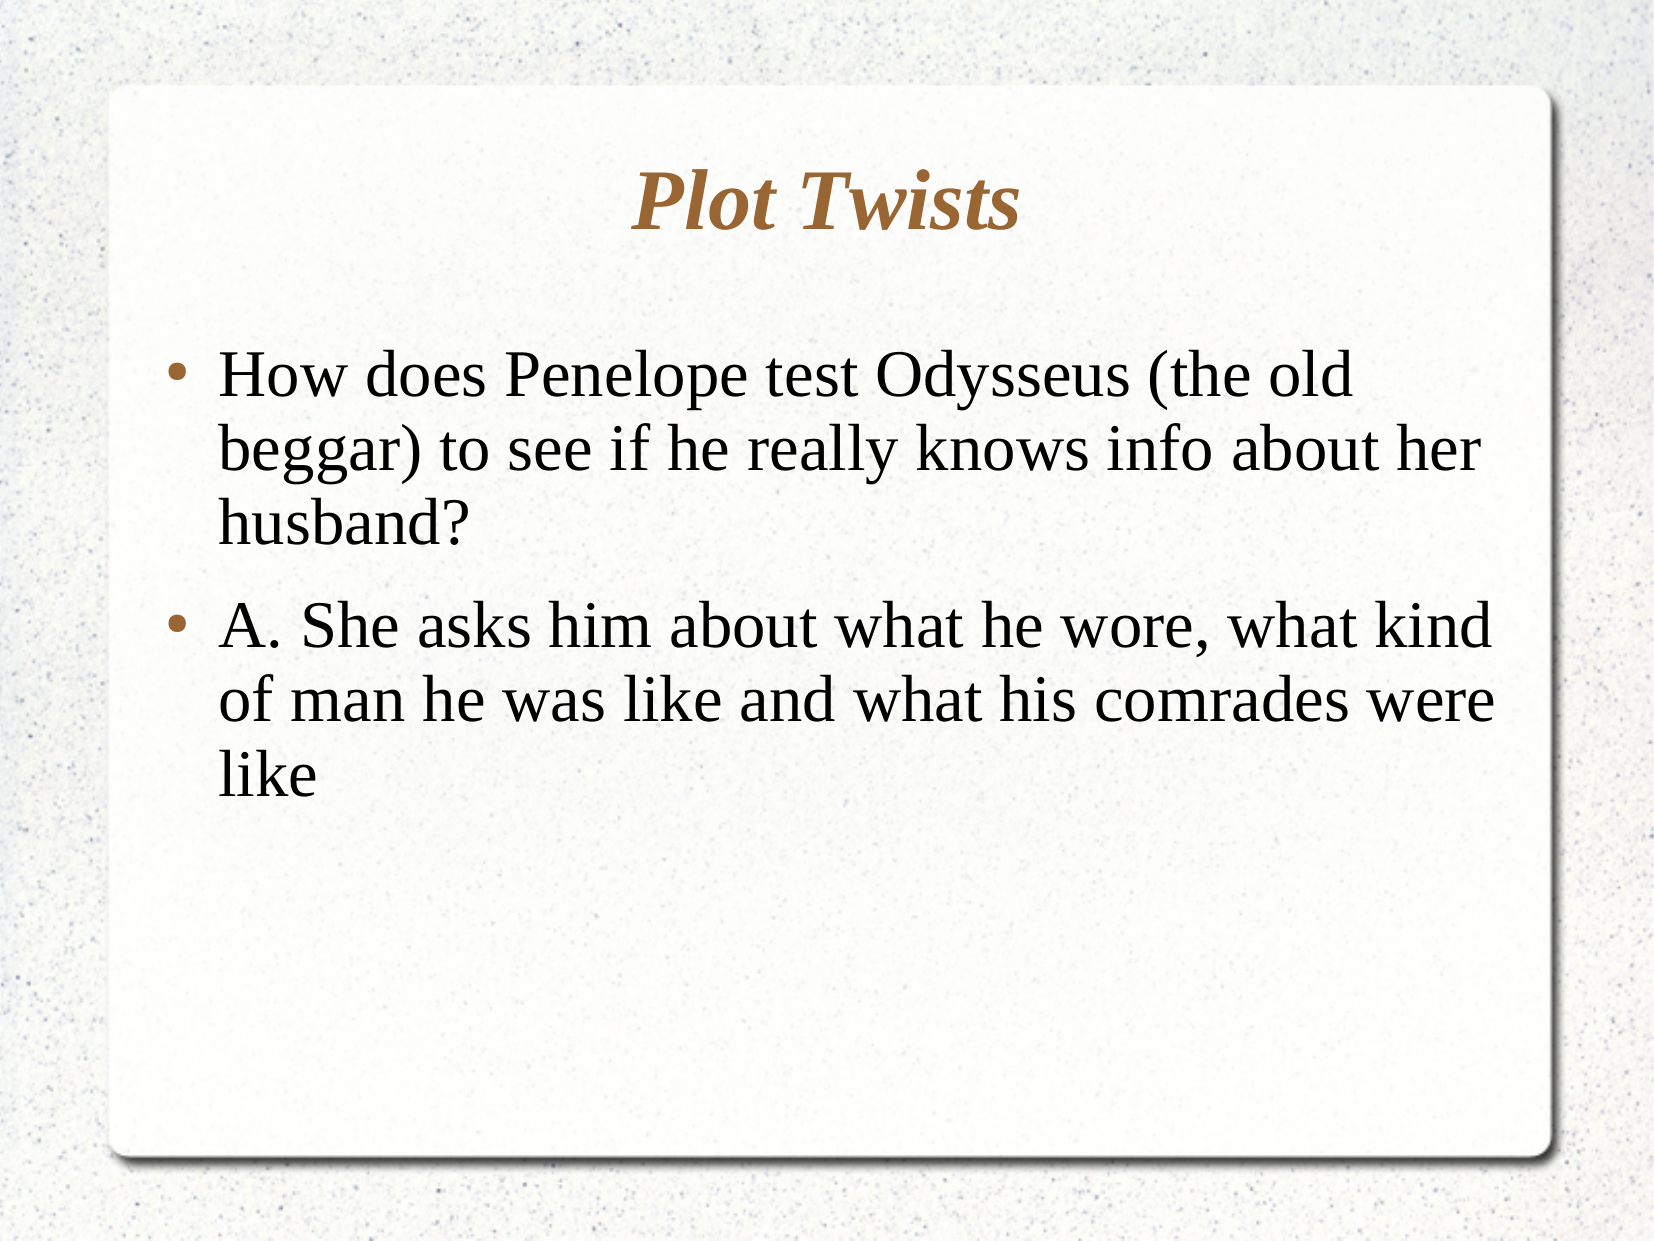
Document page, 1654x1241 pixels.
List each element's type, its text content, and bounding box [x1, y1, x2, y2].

title Plot Twists [118, 96, 1536, 304]
list How does Penelope test Odysseus (the old beggar) to see if he really knows info about her husband? A. She asks him about what he wore, what kind of man he was like and what his comrades were like [147, 336, 1506, 987]
picture [0, 0, 1654, 1241]
